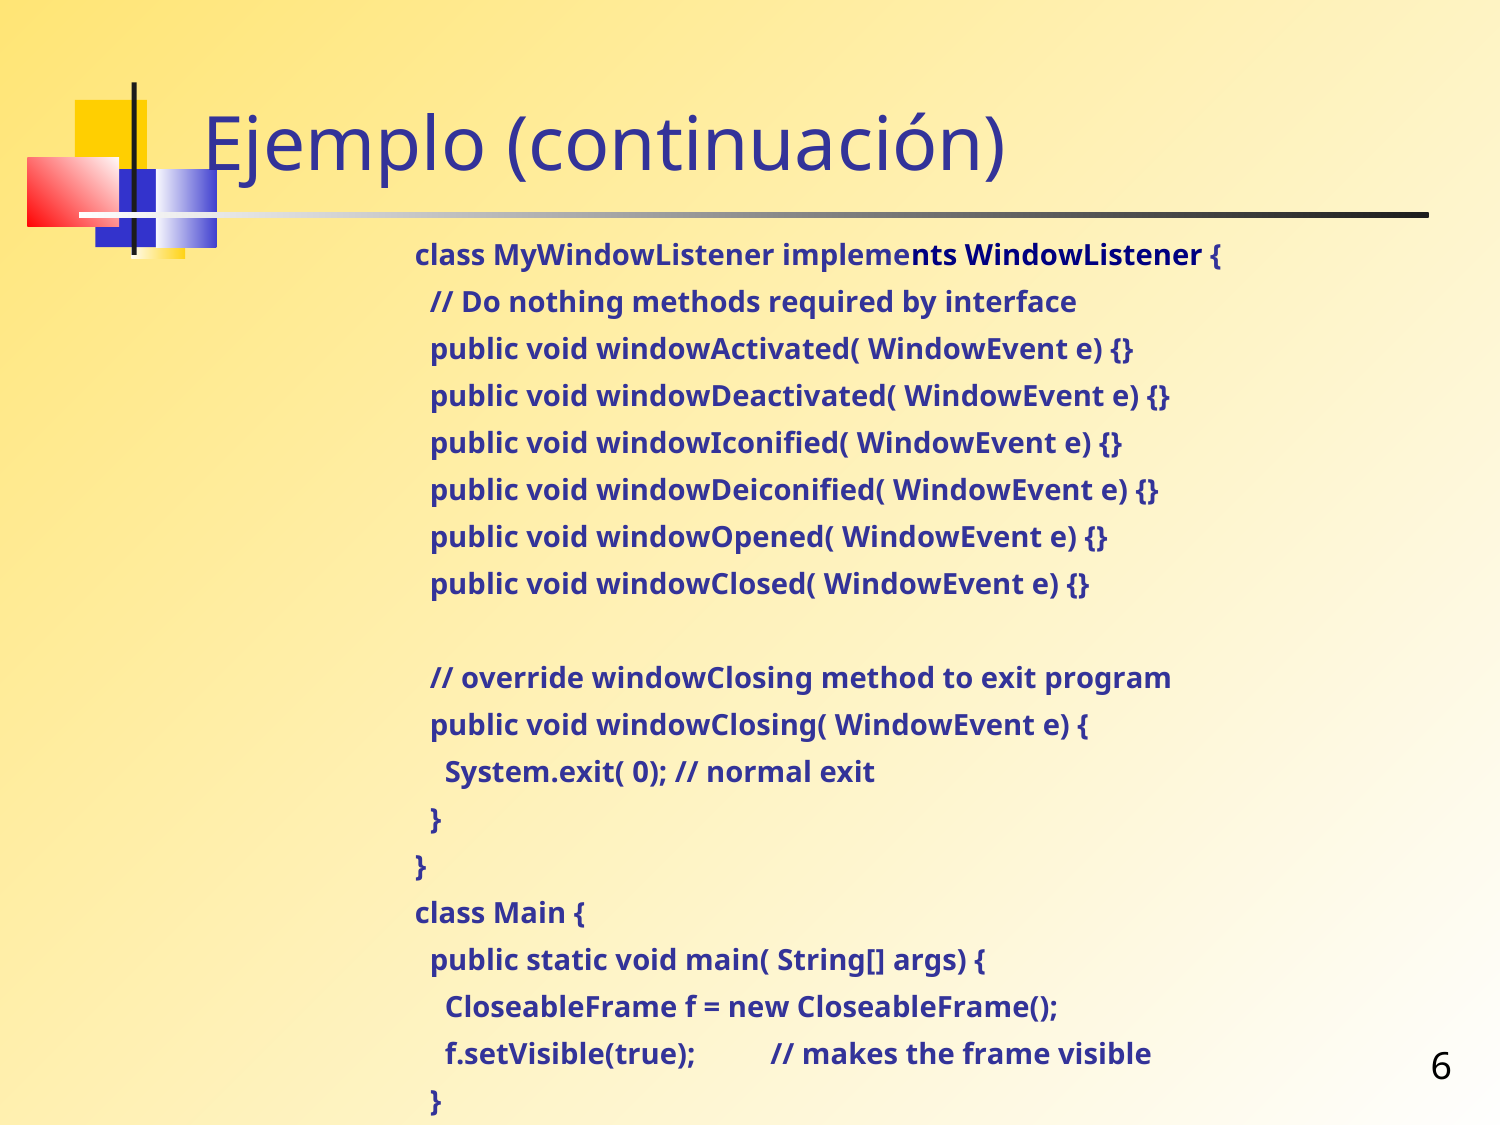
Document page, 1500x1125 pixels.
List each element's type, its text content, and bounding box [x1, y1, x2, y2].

list class MyWindowListener implements WindowListener { // Do nothing methods required by interface public void windowActivated( WindowEvent e) {} public void windowDeactivated( WindowEvent e) {} public void windowIconified( WindowEvent e) {} public void windowDeiconified( WindowEvent e) {} public void windowOpened( WindowEvent e) {} public void windowClosed( WindowEvent e) {} // override windowClosing method to exit program public void windowClosing( WindowEvent e) { System.exit( 0); // normal exit } } class Main { public static void main( String[] args) { CloseableFrame f = new CloseableFrame(); f.setVisible(true); // makes the frame visible } } [399, 224, 1388, 1088]
title Ejemplo (continuación)‏ [187, 37, 1466, 201]
